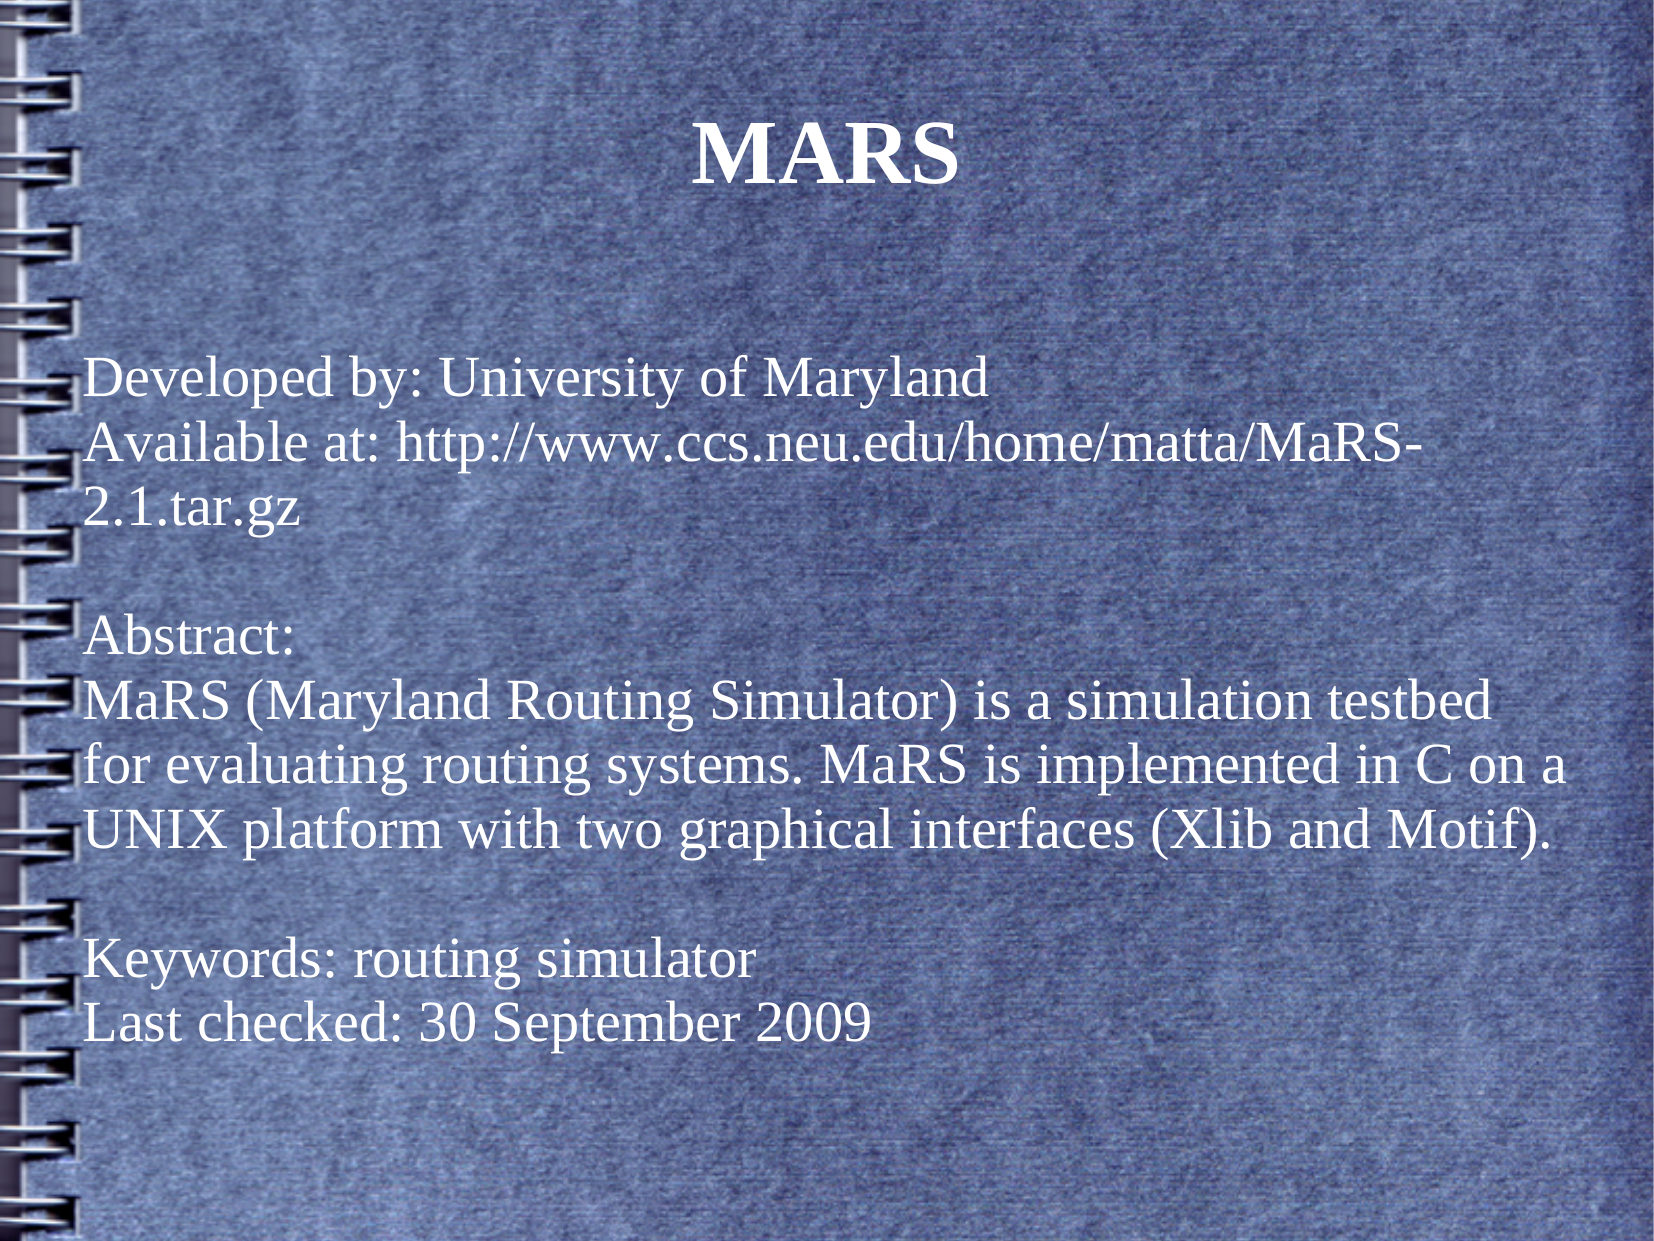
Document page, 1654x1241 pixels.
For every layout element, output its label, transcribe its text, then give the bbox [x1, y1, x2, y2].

title MARS [82, 56, 1571, 250]
subtitle Developed by: University of Maryland Available at: http://www.ccs.neu.edu/home/matta/MaRS-2.1.tar.gz Abstract: MaRS (Maryland Routing Simulator) is a simulation testbed for evaluating routing systems. MaRS is implemented in C on a UNIX platform with two graphical interfaces (Xlib and Motif). Keywords: routing simulator Last checked: 30 September 2009 [82, 297, 1571, 1102]
picture [0, 0, 1654, 1241]
